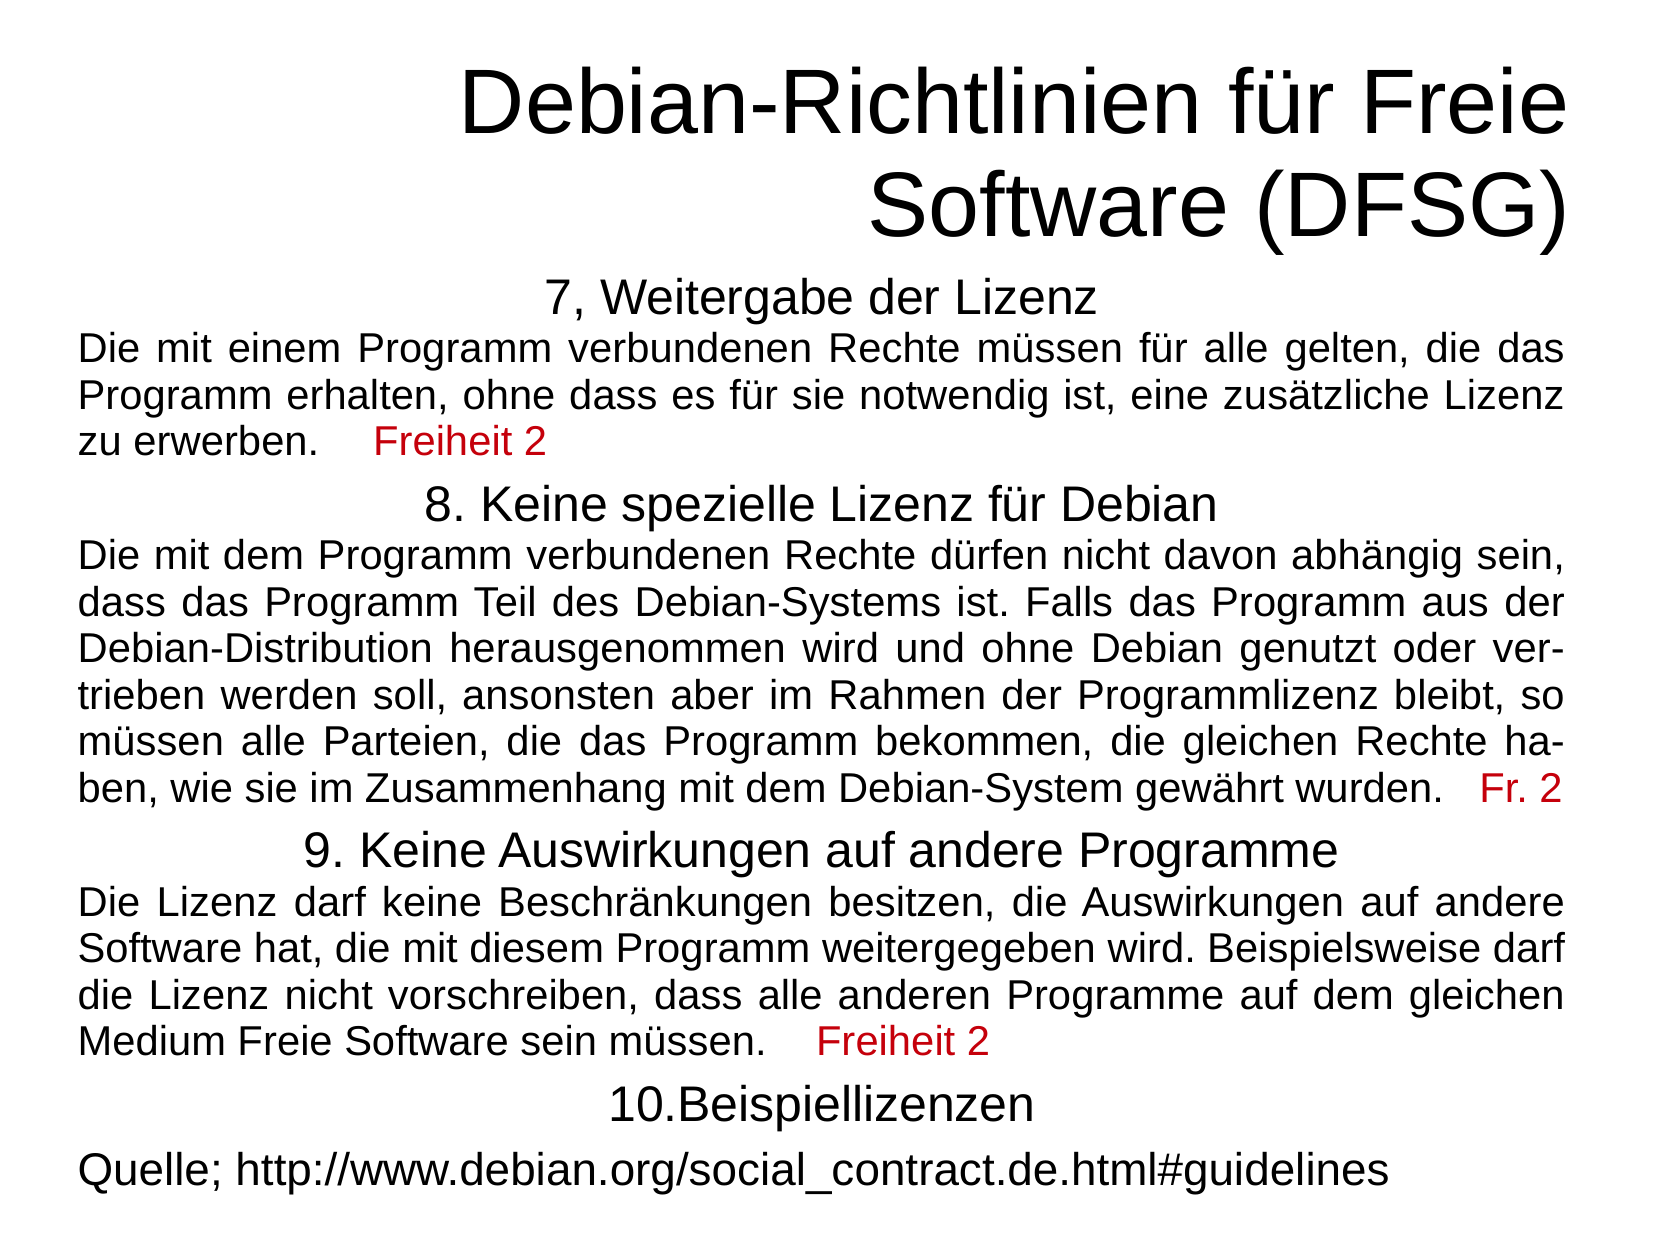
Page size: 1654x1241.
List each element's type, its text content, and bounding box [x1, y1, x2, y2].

subtitle 7, Weitergabe der Lizenz Die mit einem Programm verbundenen Rechte müssen für alle gelten, die das Programm erhalten, ohne dass es für sie notwendig ist, eine zusätzliche Lizenz zu erwerben. Freiheit 2 8. Keine spezielle Lizenz für Debian Die mit dem Programm verbundenen Rechte dürfen nicht davon abhängig sein, dass das Programm Teil des Debian-Systems ist. Falls das Programm aus der Debian-Distribution herausgenommen wird und ohne Debian genutzt oder ver-trieben werden soll, ansonsten aber im Rahmen der Programmlizenz bleibt, so müssen alle Parteien, die das Programm bekommen, die gleichen Rechte ha-ben, wie sie im Zusammenhang mit dem Debian-System gewährt wurden. Fr. 2 9. Keine Auswirkungen auf andere Programme Die Lizenz darf keine Beschränkungen besitzen, die Auswirkungen auf andere Software hat, die mit diesem Programm weitergegeben wird. Beispielsweise darf die Lizenz nicht vorschreiben, dass alle anderen Programme auf dem gleichen Medium Freie Software sein müssen. Freiheit 2 10.Beispiellizenzen Quelle; http://www.debian.org/social_contract.de.html#guidelines [77, 253, 1566, 1211]
title Debian-Richtlinien für Freie Software (DFSG) [82, 50, 1571, 256]
